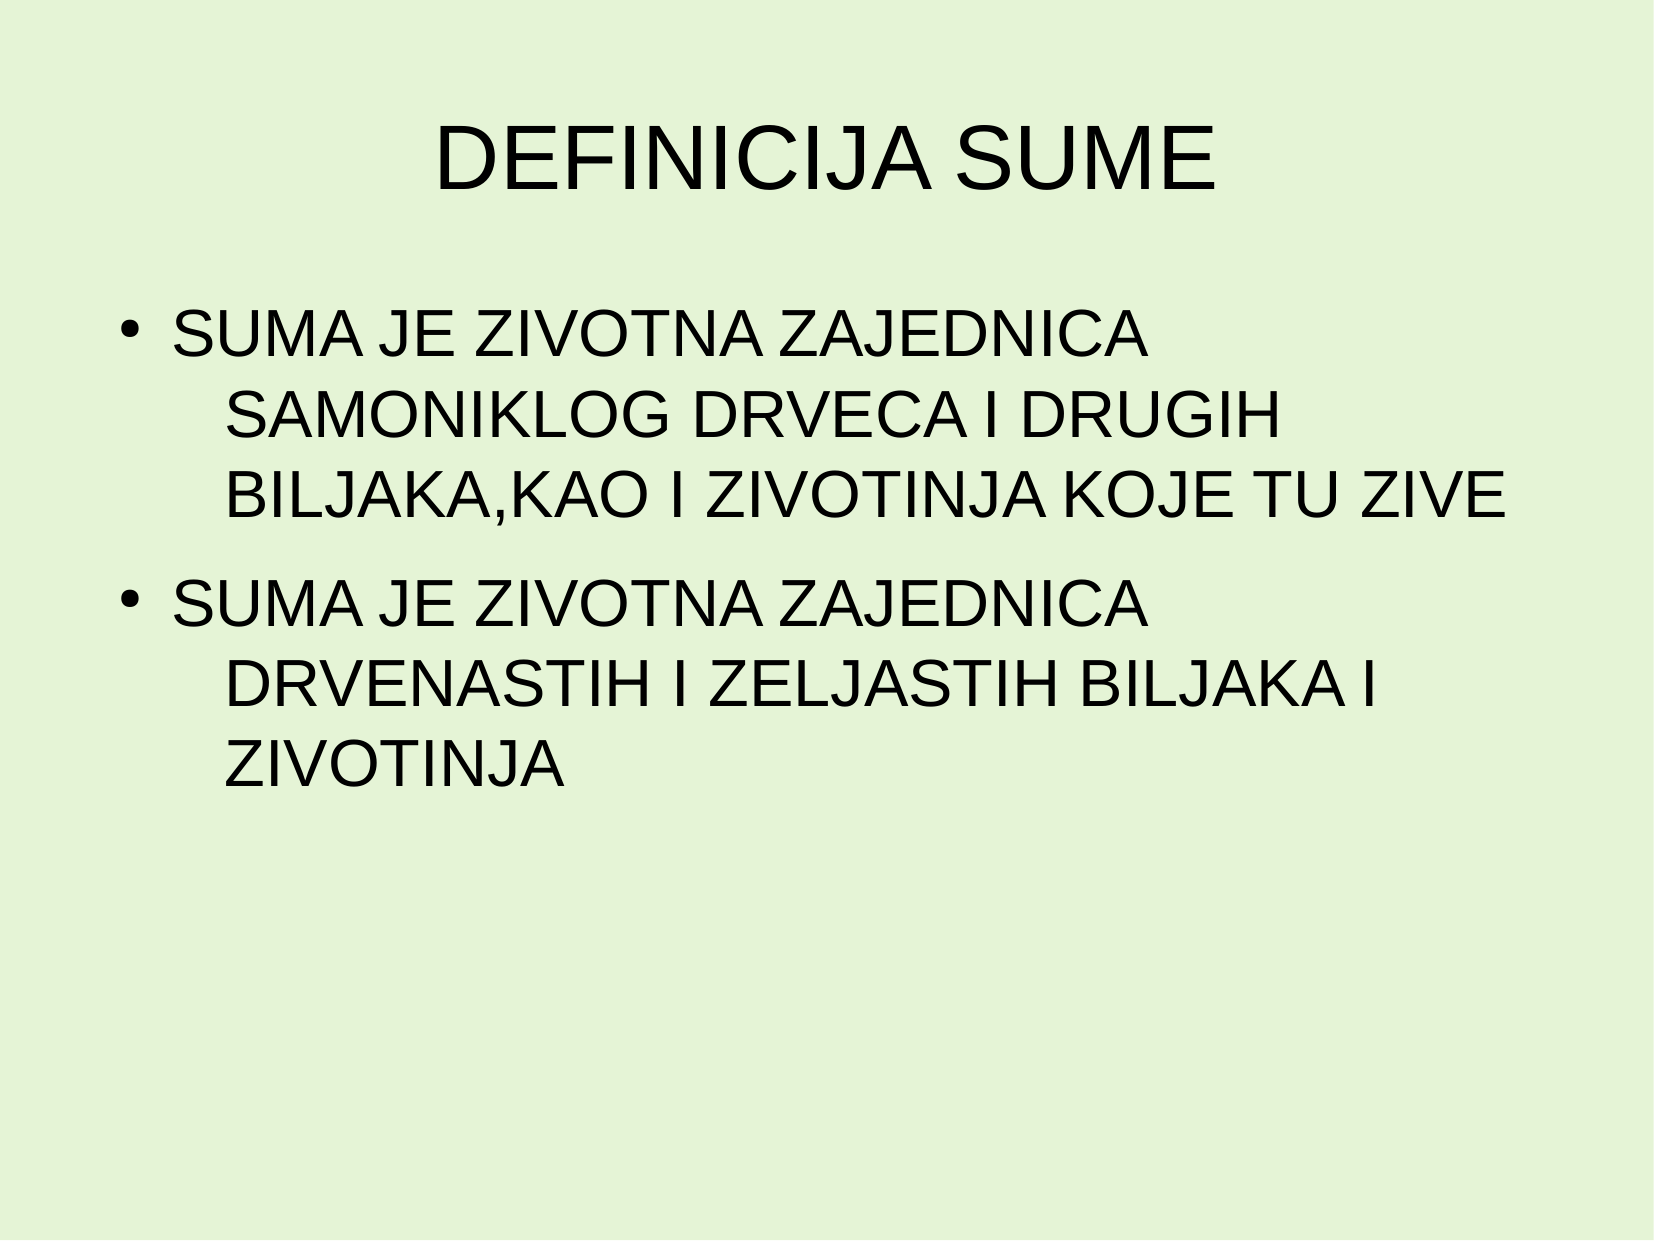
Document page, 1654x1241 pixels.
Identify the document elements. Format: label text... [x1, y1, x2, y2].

list SUMA JE ZIVOTNA ZAJEDNICA SAMONIKLOG DRVECA I DRUGIH BILJAKA,KAO I ZIVOTINJA KOJE TU ZIVE SUMA JE ZIVOTNA ZAJEDNICA DRVENASTIH I ZELJASTIH BILJAKA I ZIVOTINJA [82, 290, 1571, 1109]
title DEFINICIJA SUME [82, 56, 1571, 250]
